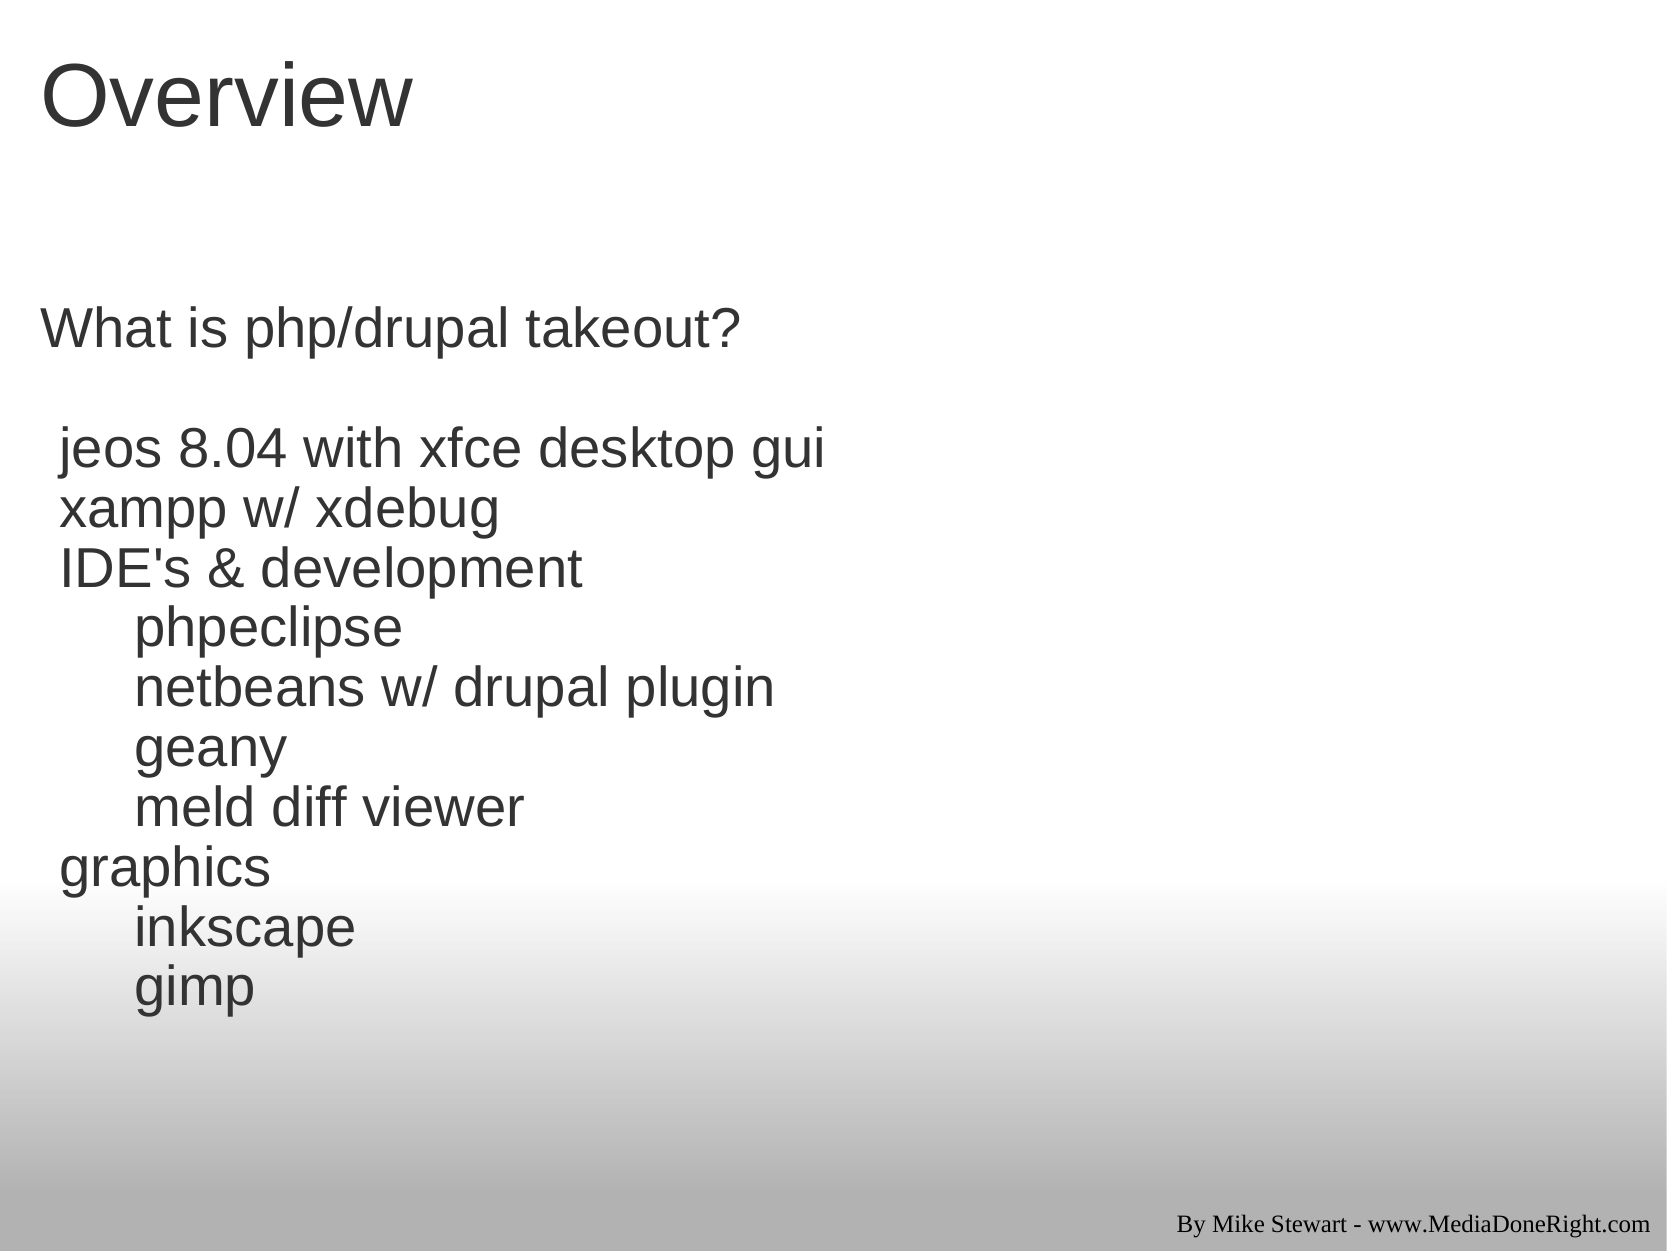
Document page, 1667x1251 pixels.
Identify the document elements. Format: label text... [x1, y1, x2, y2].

picture [0, 0, 1667, 1251]
title Overview [40, 50, 1627, 201]
text_box By Mike Stewart - www.MediaDoneRight.com [1162, 1200, 1666, 1246]
list What is php/drupal takeout? jeos 8.04 with xfce desktop gui xampp w/ xdebug IDE's & development phpeclipse netbeans w/ drupal plugin geany meld diff viewer graphics inkscape gimp [40, 300, 1627, 1201]
